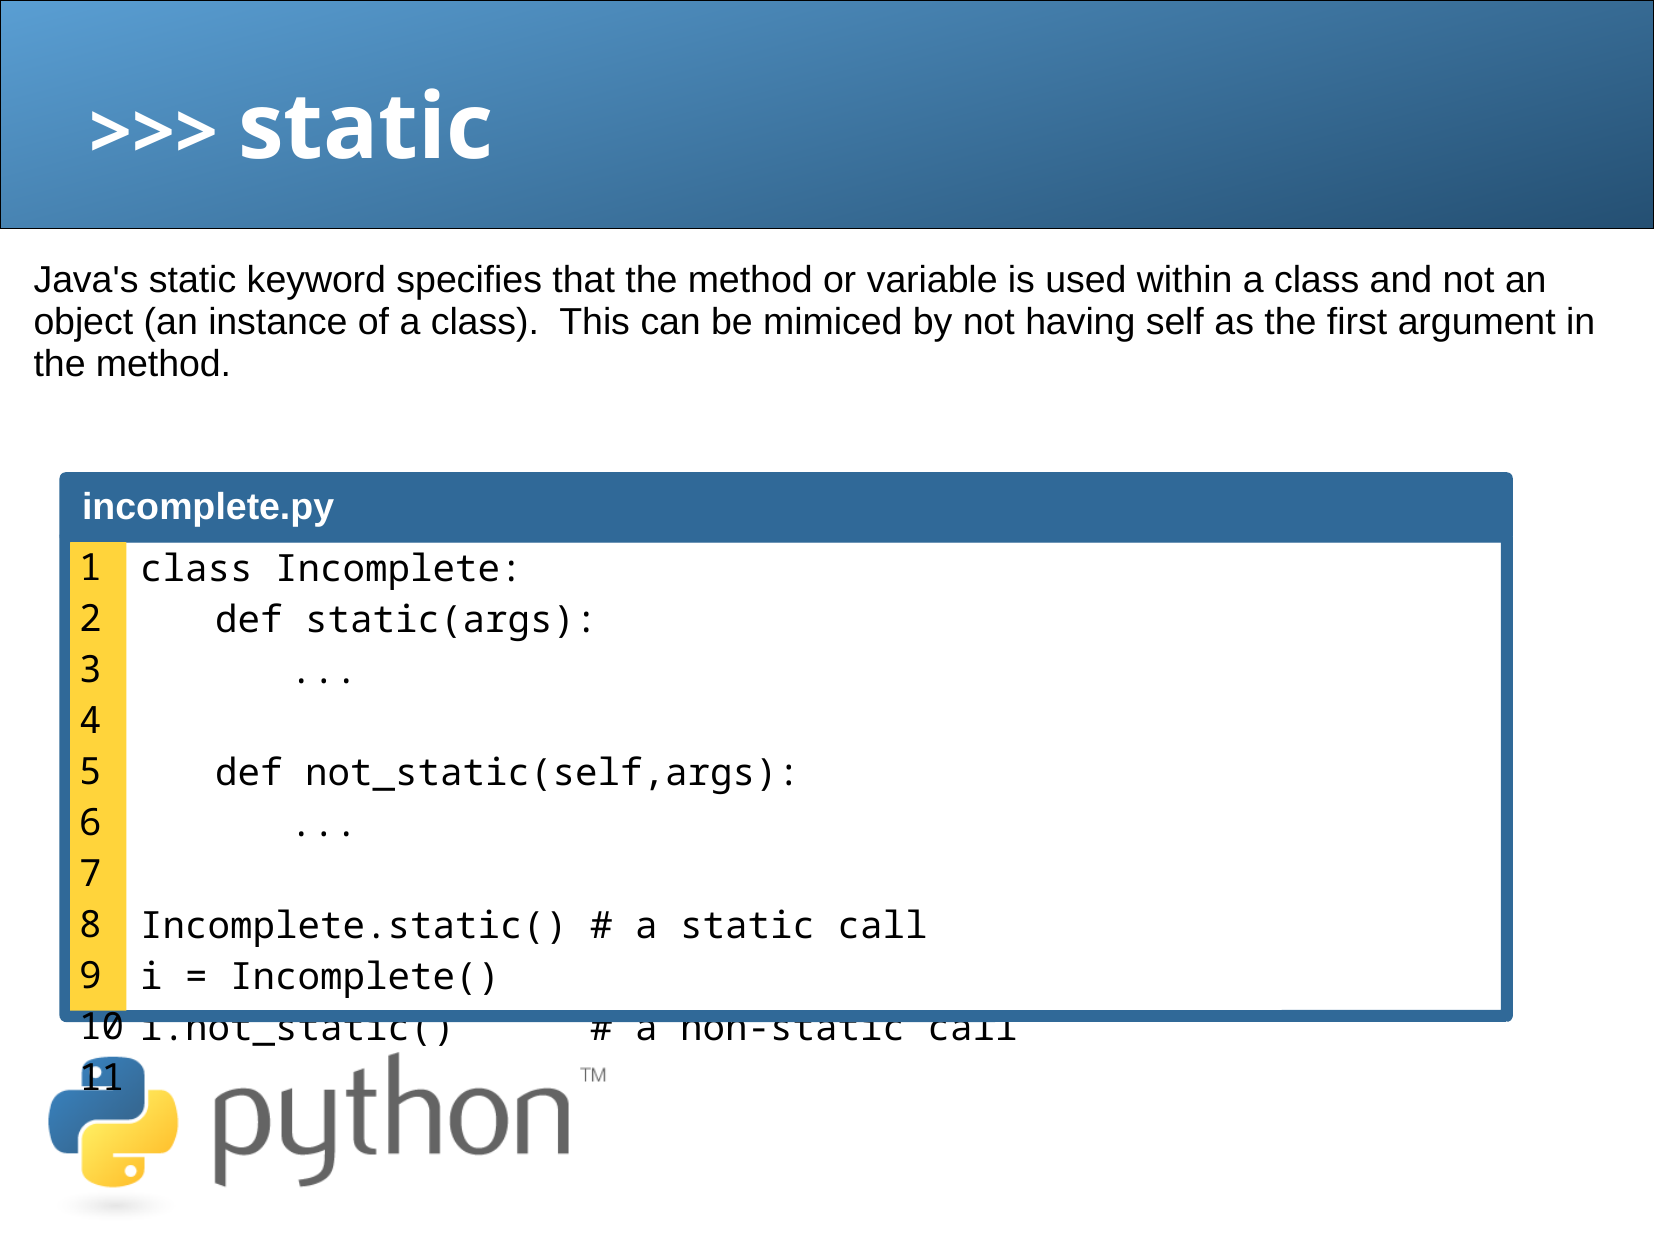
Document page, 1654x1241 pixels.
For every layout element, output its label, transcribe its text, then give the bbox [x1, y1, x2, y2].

text_box Java's static keyword specifies that the method or variable is used within a class and not an object (an instance of a class). This can be mimiced by not having self as the first argument in the method. [18, 250, 1626, 457]
text_box >>> static [75, 53, 1576, 188]
picture [0, 1018, 660, 1241]
text_box incomplete.py [67, 481, 647, 539]
text_box class Incomplete: def static(args): ... def not_static(self,args): ... Incomplete.static() # a static call i = Incomplete() i.not_static() # a non-static call [140, 543, 1487, 757]
text_box [0, 0, 1654, 229]
text_box 1 2 3 4 5 6 7 8 9 10 11 [64, 533, 140, 1014]
picture [212, 1023, 224, 1038]
picture [108, 1023, 118, 1036]
picture [641, 1030, 651, 1038]
picture [326, 1030, 336, 1038]
text_box [65, 478, 1507, 537]
picture [106, 1023, 112, 1030]
